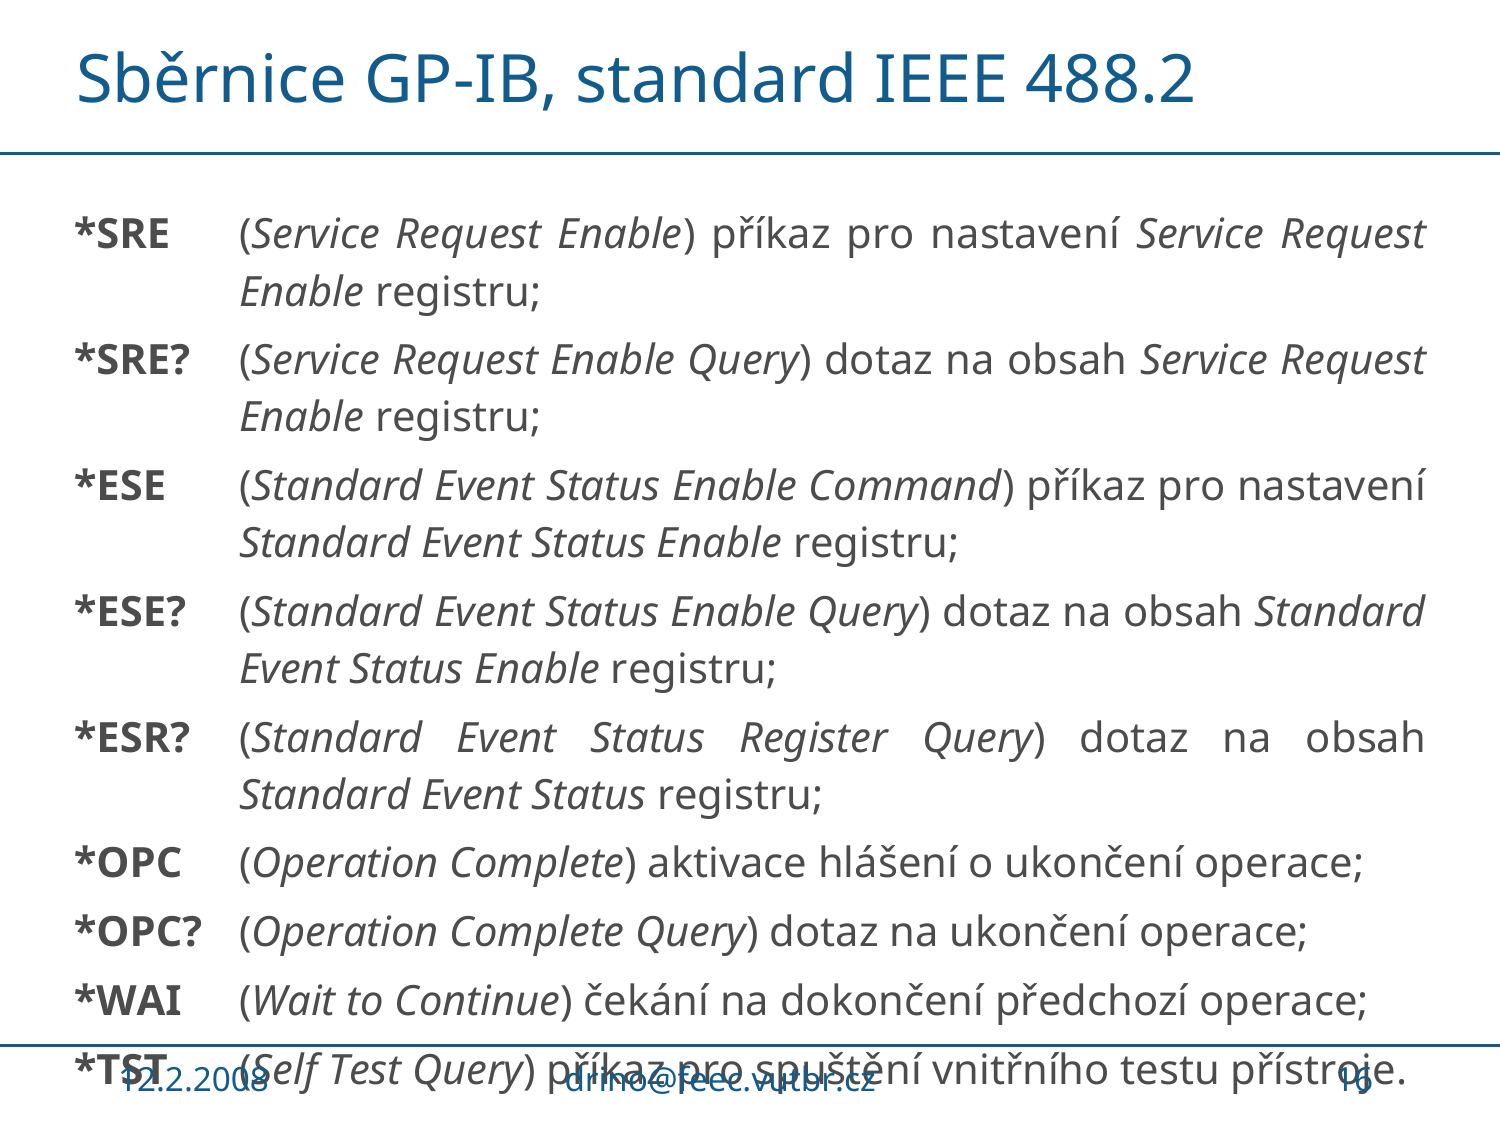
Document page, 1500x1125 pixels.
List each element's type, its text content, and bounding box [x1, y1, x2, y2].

text_box *SRE (Service Request Enable) příkaz pro nastavení Service Request Enable registru; *SRE? (Service Request Enable Query) dotaz na obsah Service Request Enable registru; *ESE (Standard Event Status Enable Command) příkaz pro nastavení Standard Event Status Enable registru; *ESE? (Standard Event Status Enable Query) dotaz na obsah Standard Event Status Enable registru; *ESR? (Standard Event Status Register Query) dotaz na obsah Standard Event Status registru; *OPC (Operation Complete) aktivace hlášení o ukončení operace; *OPC? (Operation Complete Query) dotaz na ukončení operace; *WAI (Wait to Continue) čekání na dokončení předchozí operace; *TST (Self Test Query) příkaz pro spuštění vnitřního testu přístroje. [59, 1047, 1442, 1105]
text_box drino@feec.vutbr.cz [454, 1049, 987, 1125]
title Sběrnice GP-IB, standard IEEE 488.2 [0, 0, 1500, 152]
text_box *SRE (Service Request Enable) příkaz pro nastavení Service Request Enable registru; *SRE? (Service Request Enable Query) dotaz na obsah Service Request Enable registru; *ESE (Standard Event Status Enable Command) příkaz pro nastavení Standard Event Status Enable registru; *ESE? (Standard Event Status Enable Query) dotaz na obsah Standard Event Status Enable registru; *ESR? (Standard Event Status Register Query) dotaz na obsah Standard Event Status registru; *OPC (Operation Complete) aktivace hlášení o ukončení operace; *OPC? (Operation Complete Query) dotaz na ukončení operace; *WAI (Wait to Continue) čekání na dokončení předchozí operace; *TST (Self Test Query) příkaz pro spuštění vnitřního testu přístroje. [59, 196, 1442, 1044]
text_box 12.2.2008 [103, 1049, 432, 1125]
text_box 1 [1075, 1049, 1388, 1125]
